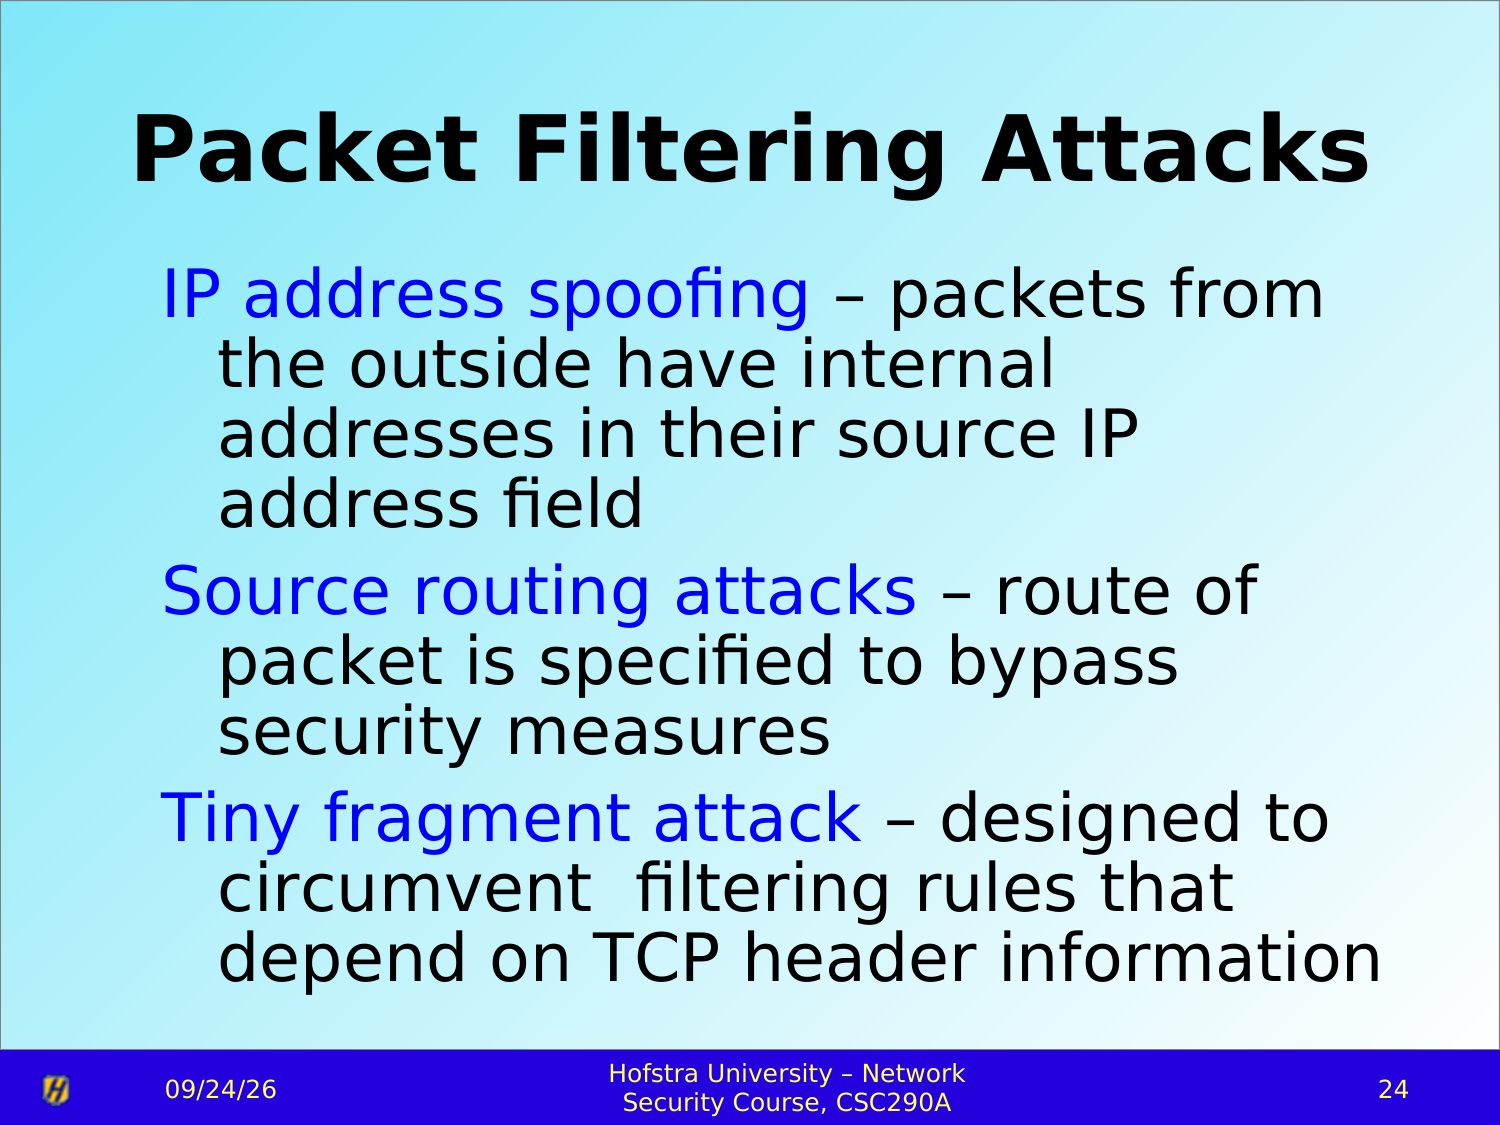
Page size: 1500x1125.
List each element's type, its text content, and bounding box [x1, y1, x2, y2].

picture [37, 1072, 76, 1110]
title Packet Filtering Attacks [112, 84, 1391, 212]
list IP address spoofing – packets from the outside have internal addresses in their source IP address field Source routing attacks – route of packet is specified to bypass security measures Tiny fragment attack – designed to circumvent filtering rules that depend on TCP header information [146, 254, 1422, 1011]
